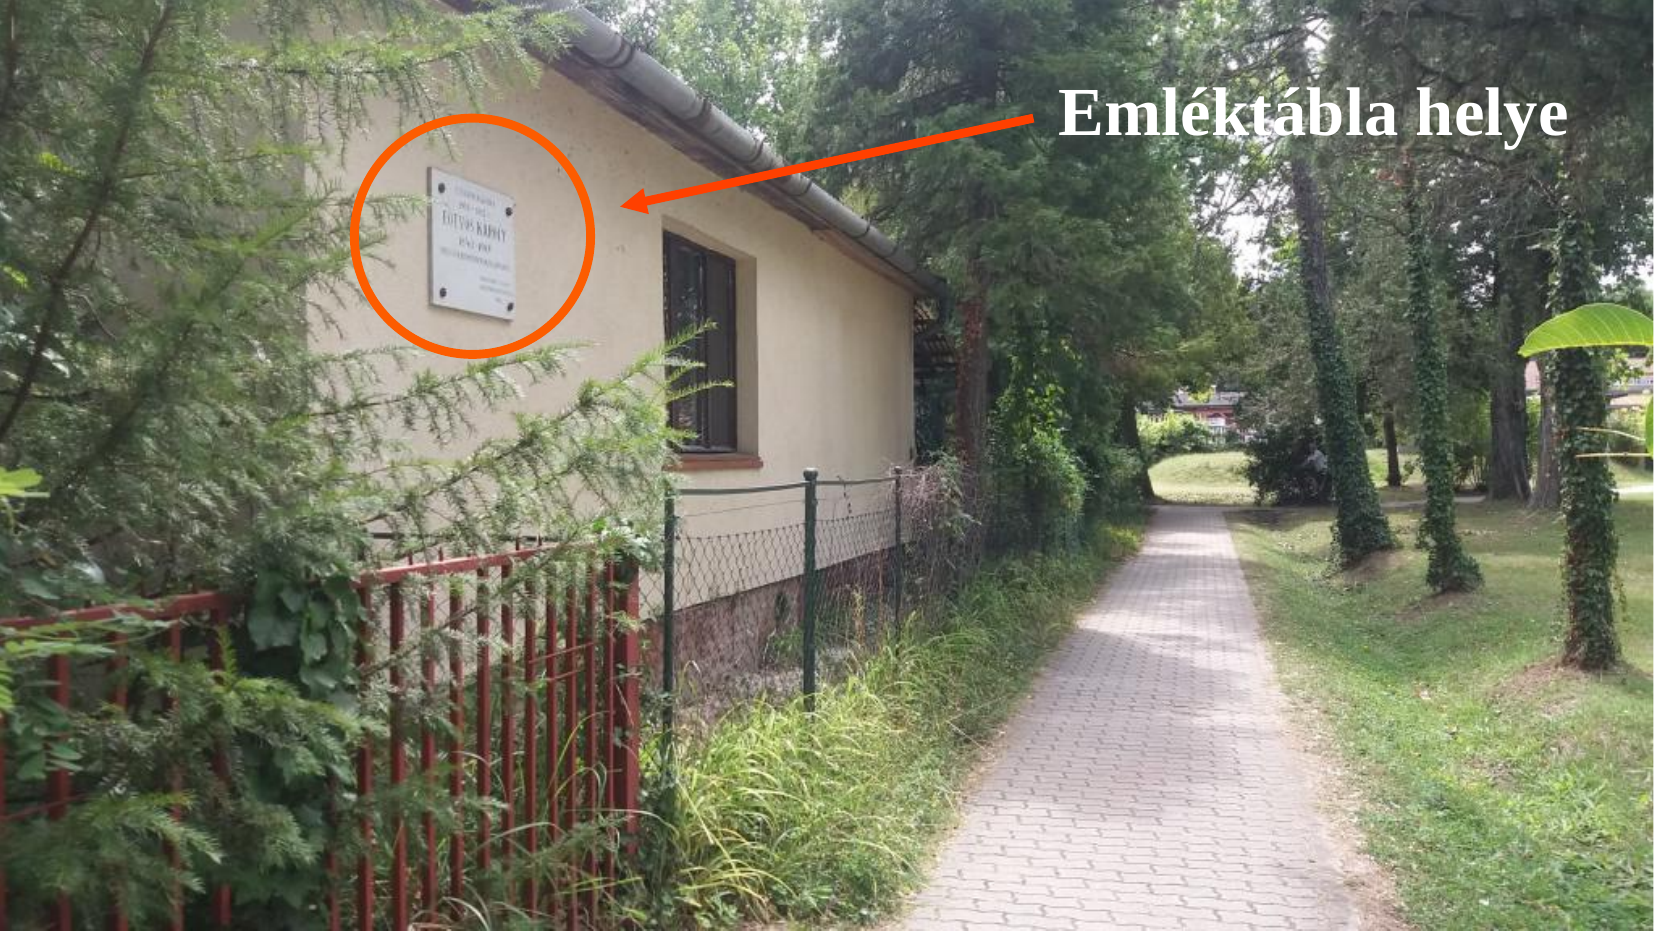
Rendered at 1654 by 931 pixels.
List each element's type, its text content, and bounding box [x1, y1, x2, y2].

title Emléktábla helye [1033, 35, 1595, 189]
picture [0, 0, 1654, 931]
